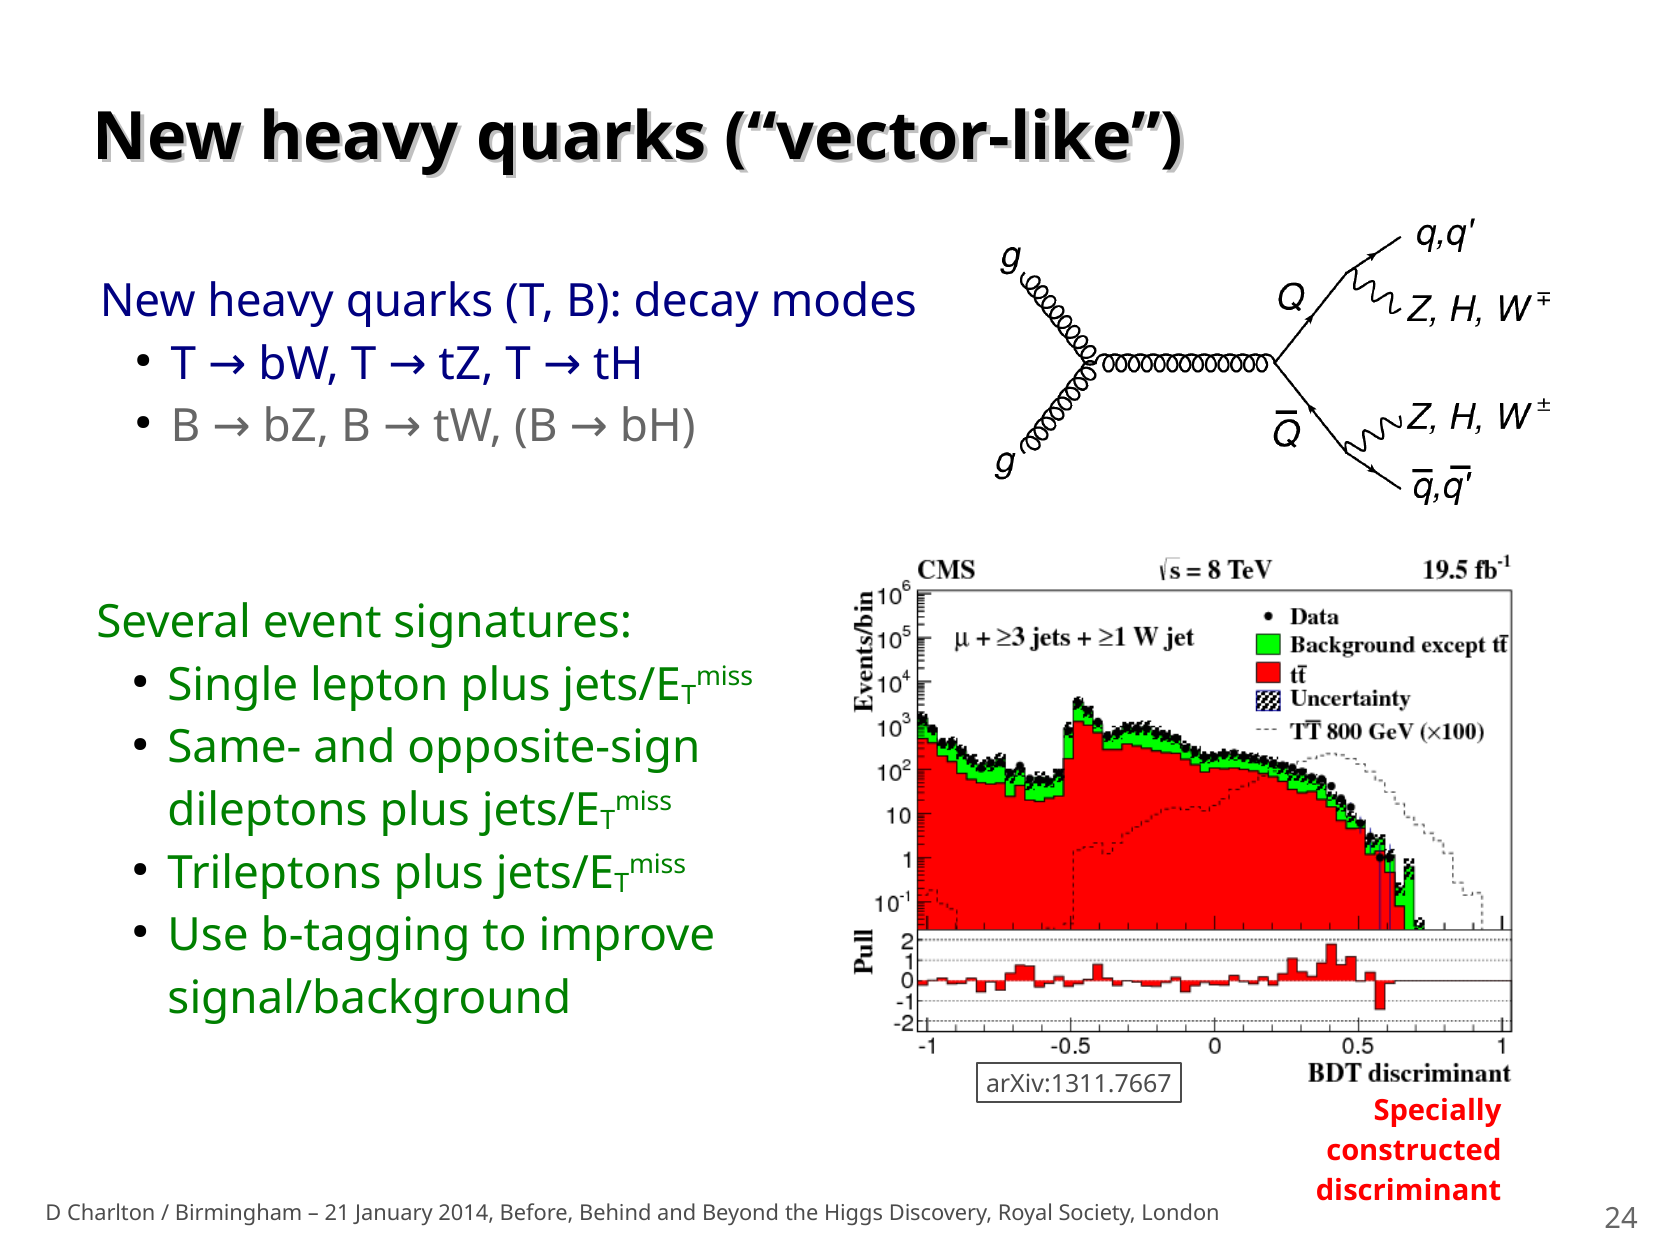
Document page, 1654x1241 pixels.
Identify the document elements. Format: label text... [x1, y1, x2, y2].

text_box Several event signatures: Single lepton plus jets/ETmiss Same- and opposite-sign dileptons plus jets/ETmiss Trileptons plus jets/ETmiss Use b-tagging to improve signal/background [81, 581, 1654, 1124]
picture [831, 548, 1523, 581]
text_box New heavy quarks (“vector-like”) [78, 80, 1424, 174]
text_box Specially constructed discriminant [1201, 1082, 1517, 1200]
text_box New heavy quarks (T, B): decay modes T → bW, T → tZ, T → tH B → bZ, B → tW, (B → bH) [85, 197, 1554, 479]
picture [991, 215, 1553, 508]
